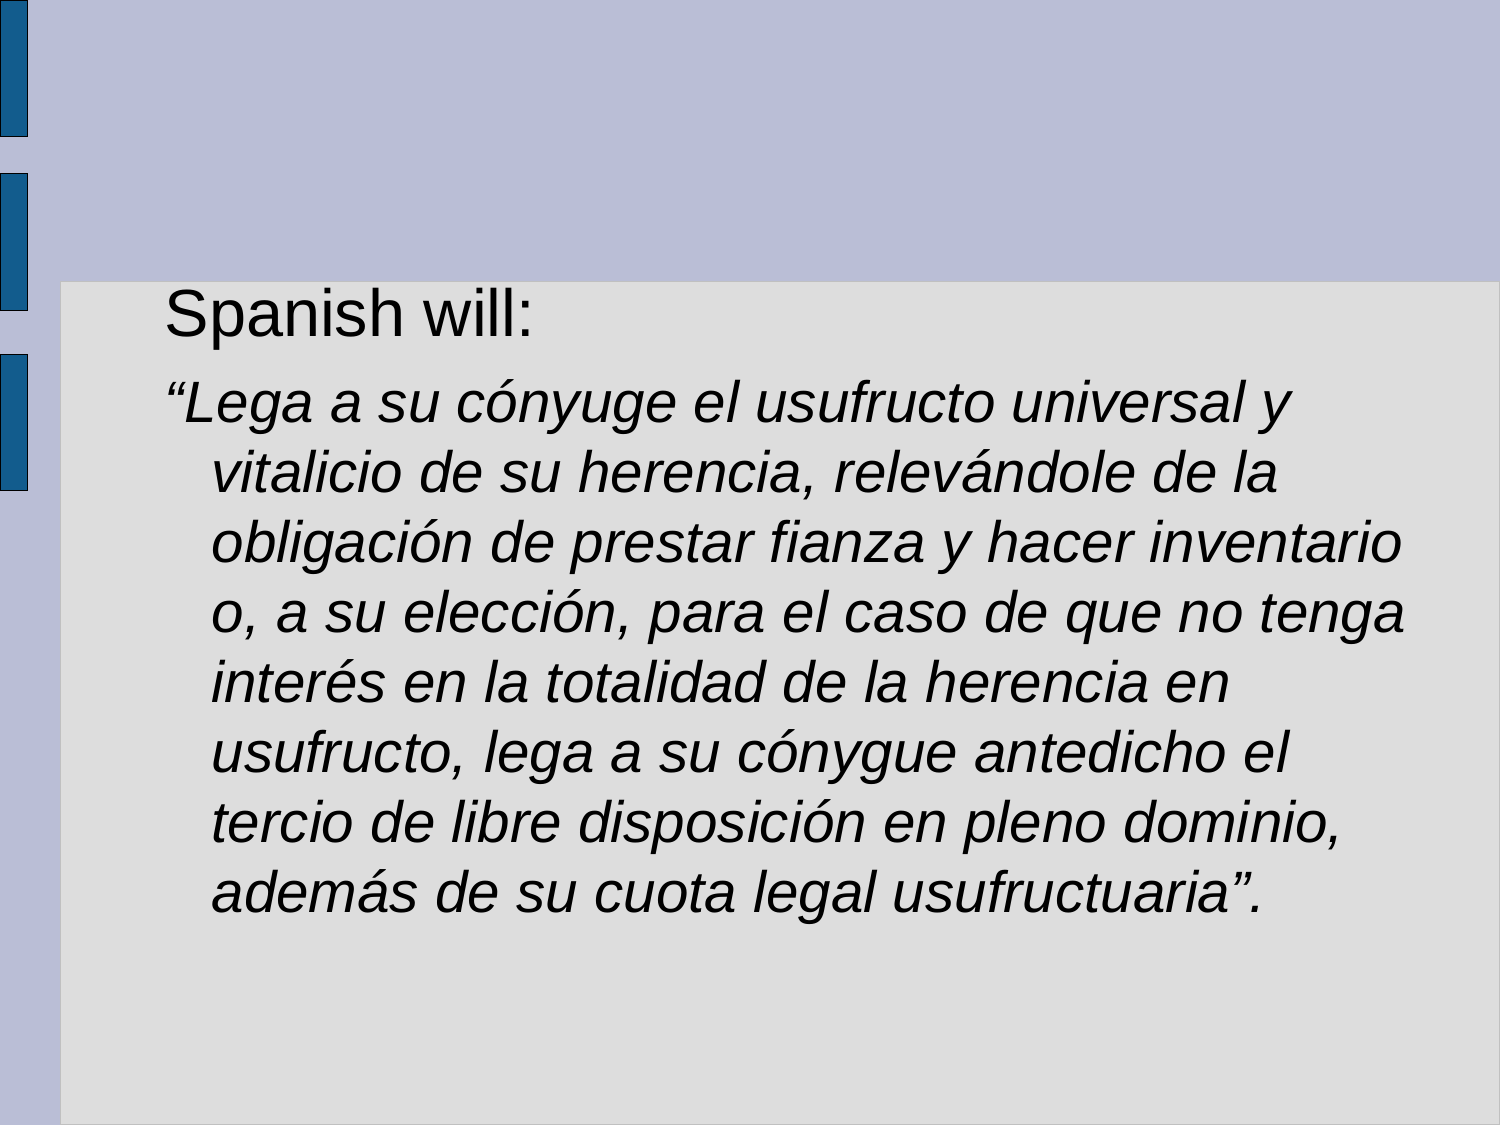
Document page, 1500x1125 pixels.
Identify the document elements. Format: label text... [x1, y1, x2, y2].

list Spanish will: “Lega a su cónyuge el usufructo universal y vitalicio de su herencia, relevándole de la obligación de prestar fianza y hacer inventario o, a su elección, para el caso de que no tenga interés en la totalidad de la herencia en usufructo, lega a su cónygue antedicho el tercio de libre disposición en pleno dominio, además de su cuota legal usufructuaria”. [75, 262, 1426, 1029]
